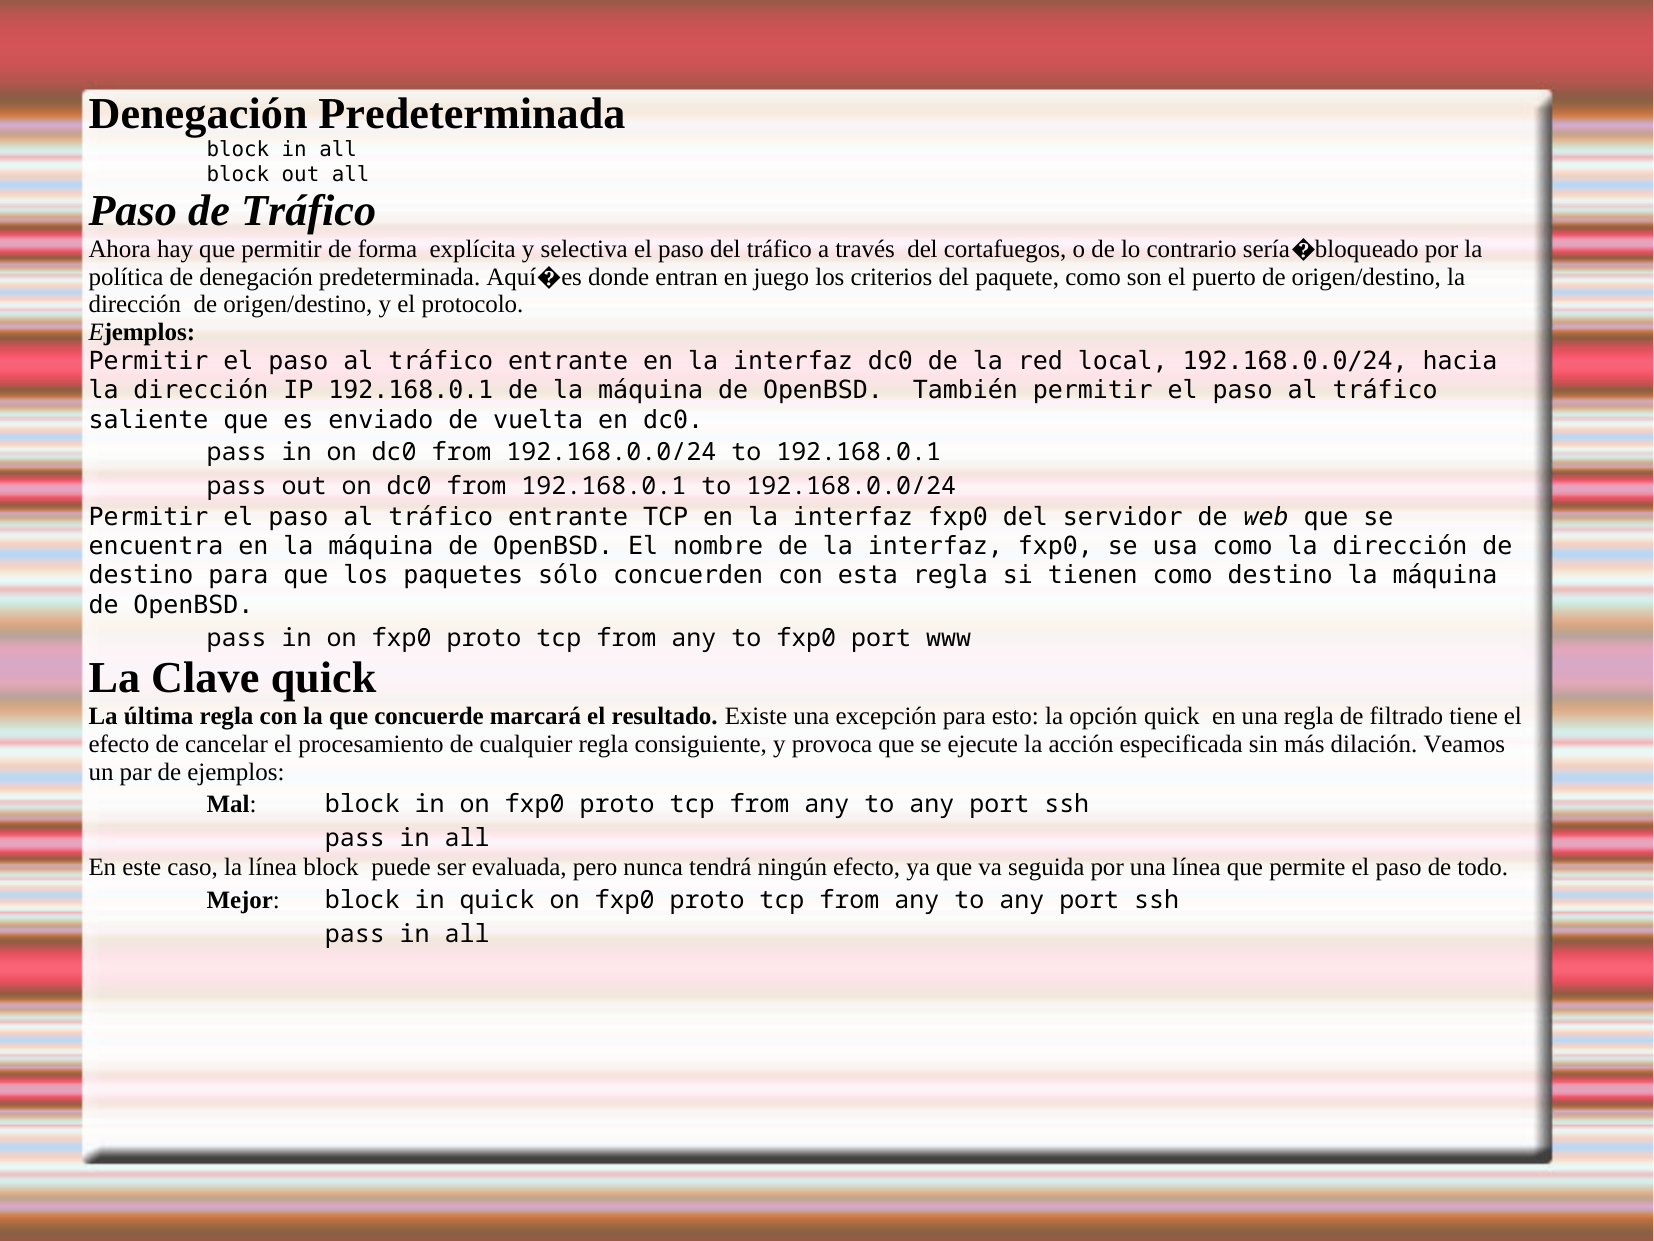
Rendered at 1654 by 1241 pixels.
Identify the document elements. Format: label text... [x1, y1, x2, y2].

text_box Denegación Predeterminada block in all block out all Paso de Tráfico Ahora hay que permitir de forma explícita y selectiva el paso del tráfico a través del cortafuegos, o de lo contrario sería�bloqueado por la política de denegación predeterminada. Aquí�es donde entran en juego los criterios del paquete, como son el puerto de origen/destino, la dirección de origen/destino, y el protocolo. Ejemplos: Permitir el paso al tráfico entrante en la interfaz dc0 de la red local, 192.168.0.0/24, hacia la dirección IP 192.168.0.1 de la máquina de OpenBSD. También permitir el paso al tráfico saliente que es enviado de vuelta en dc0. pass in on dc0 from 192.168.0.0/24 to 192.168.0.1 pass out on dc0 from 192.168.0.1 to 192.168.0.0/24 Permitir el paso al tráfico entrante TCP en la interfaz fxp0 del servidor de web que se encuentra en la máquina de OpenBSD. El nombre de la interfaz, fxp0, se usa como la dirección de destino para que los paquetes sólo concuerden con esta regla si tienen como destino la máquina de OpenBSD. pass in on fxp0 proto tcp from any to fxp0 port www La Clave quick La última regla con la que concuerde marcará el resultado. Existe una excepción para esto: la opción quick en una regla de filtrado tiene el efecto de cancelar el procesamiento de cualquier regla consiguiente, y provoca que se ejecute la acción especificada sin más dilación. Veamos un par de ejemplos: Mal: block in on fxp0 proto tcp from any to any port ssh pass in all En este caso, la línea block puede ser evaluada, pero nunca tendrá ningún efecto, ya que va seguida por una línea que permite el paso de todo. Mejor: block in quick on fxp0 proto tcp from any to any port ssh pass in all [88, 88, 1536, 1096]
picture [0, 0, 1654, 1241]
